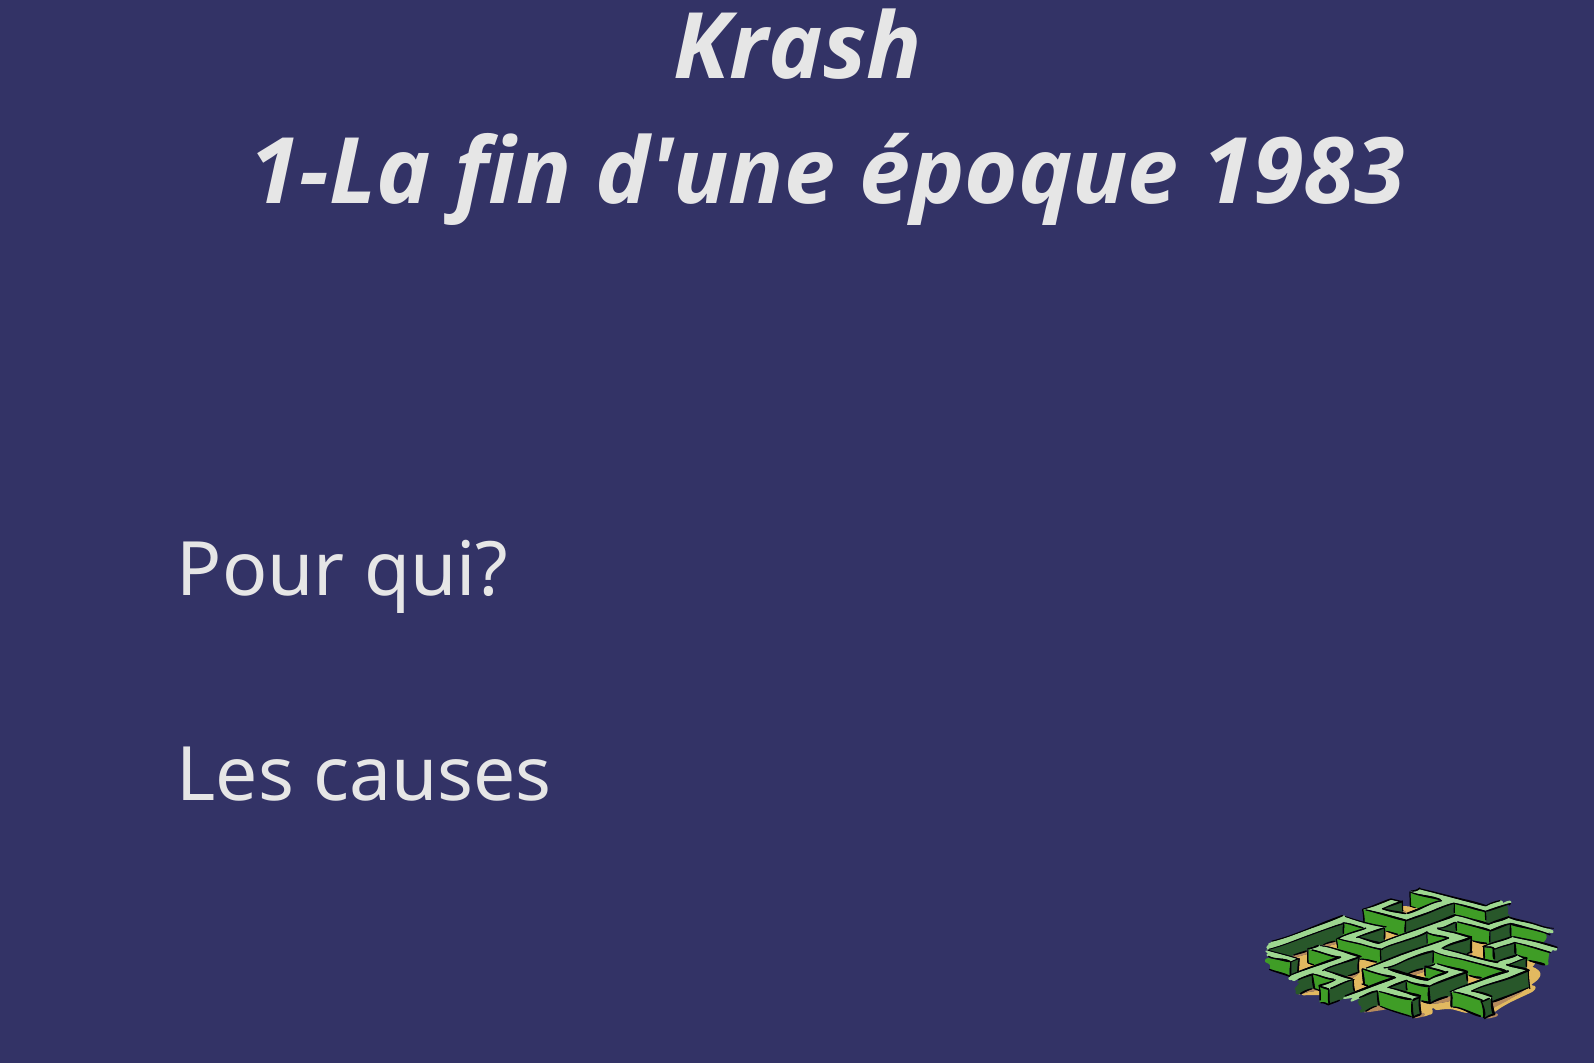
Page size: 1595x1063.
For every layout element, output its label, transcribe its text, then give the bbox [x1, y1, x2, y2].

title Krash 1-La fin d'une époque 1983 [117, 0, 1479, 220]
list Pour qui? Les causes [164, 413, 1506, 975]
